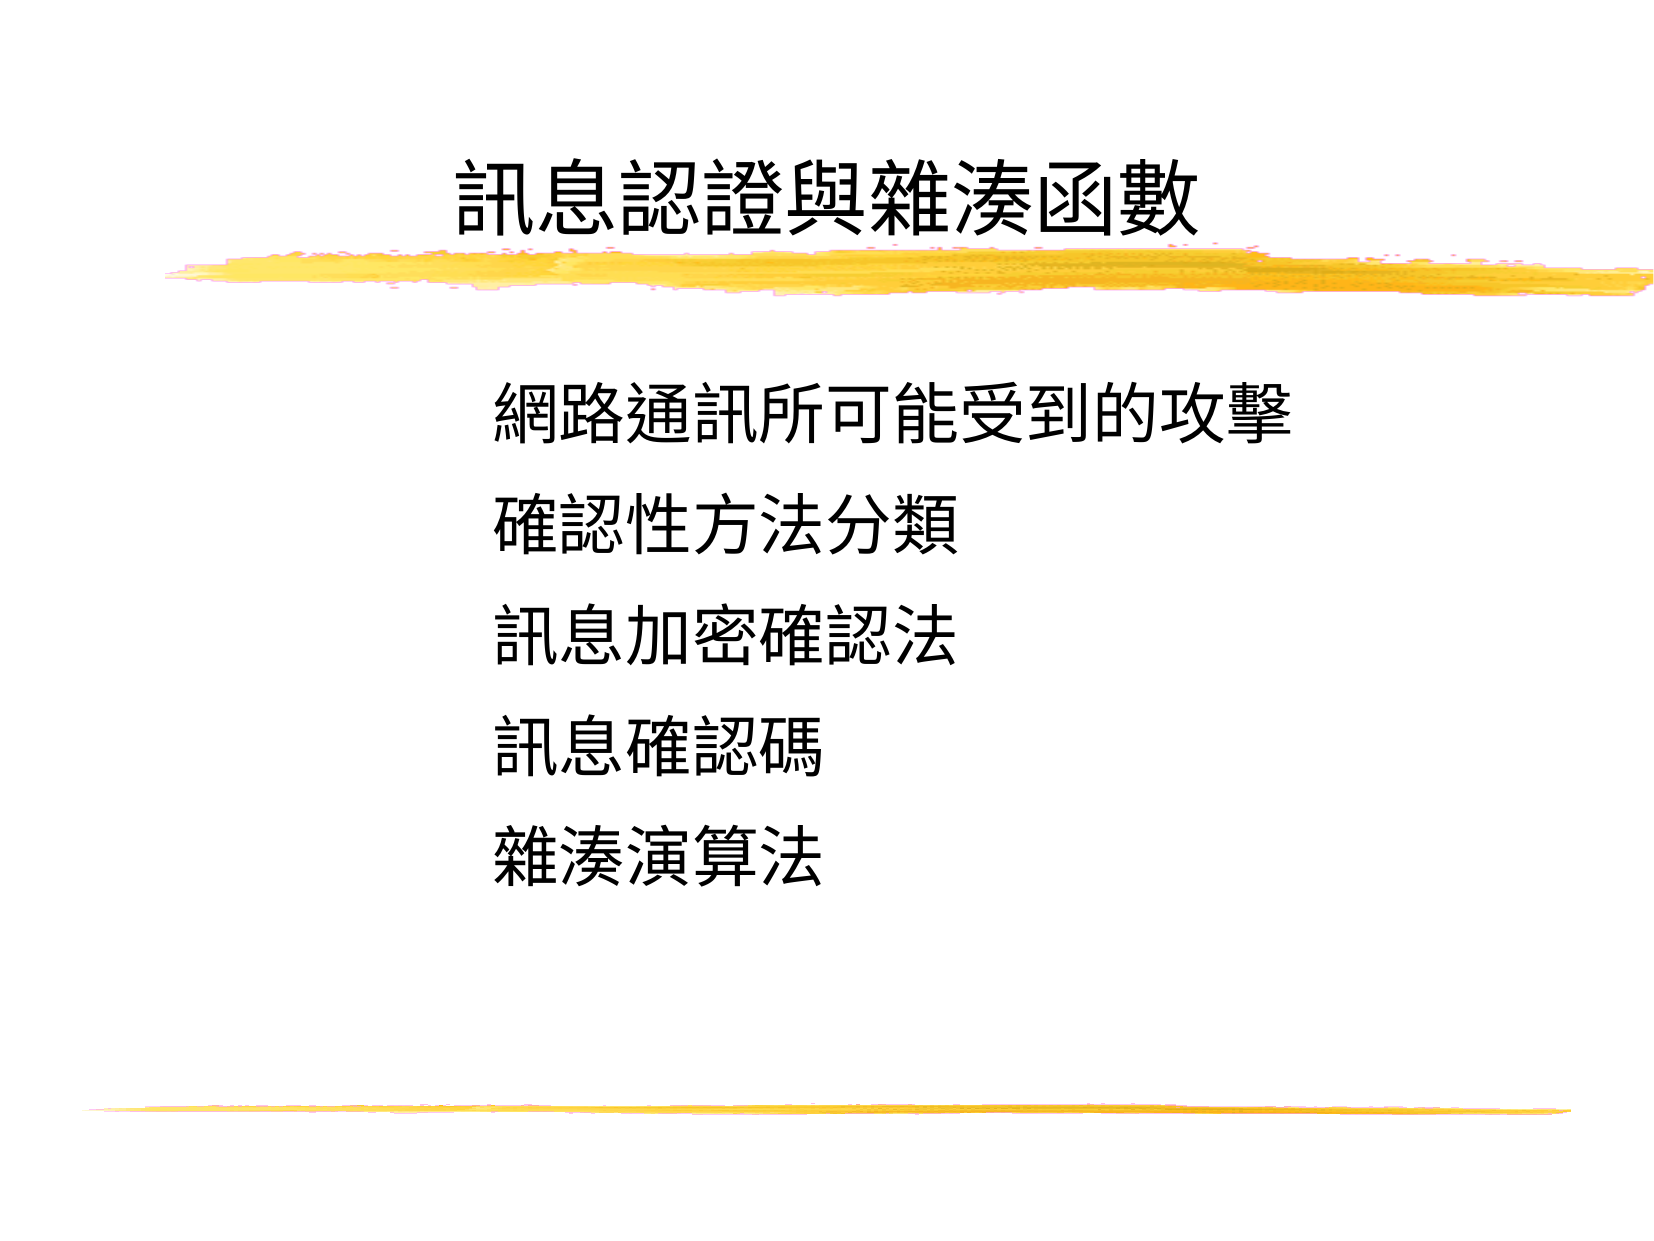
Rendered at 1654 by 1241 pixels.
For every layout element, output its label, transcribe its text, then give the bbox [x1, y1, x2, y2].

list 網路通訊所可能受到的攻擊 確認性方法分類 訊息加密確認法 訊息確認碼 雜湊演算法 [477, 354, 1402, 1171]
picture [1402, 1102, 1571, 1117]
picture [82, 1102, 477, 1117]
picture [165, 237, 1654, 308]
title 訊息認證與雜湊函數 [124, 55, 1530, 262]
